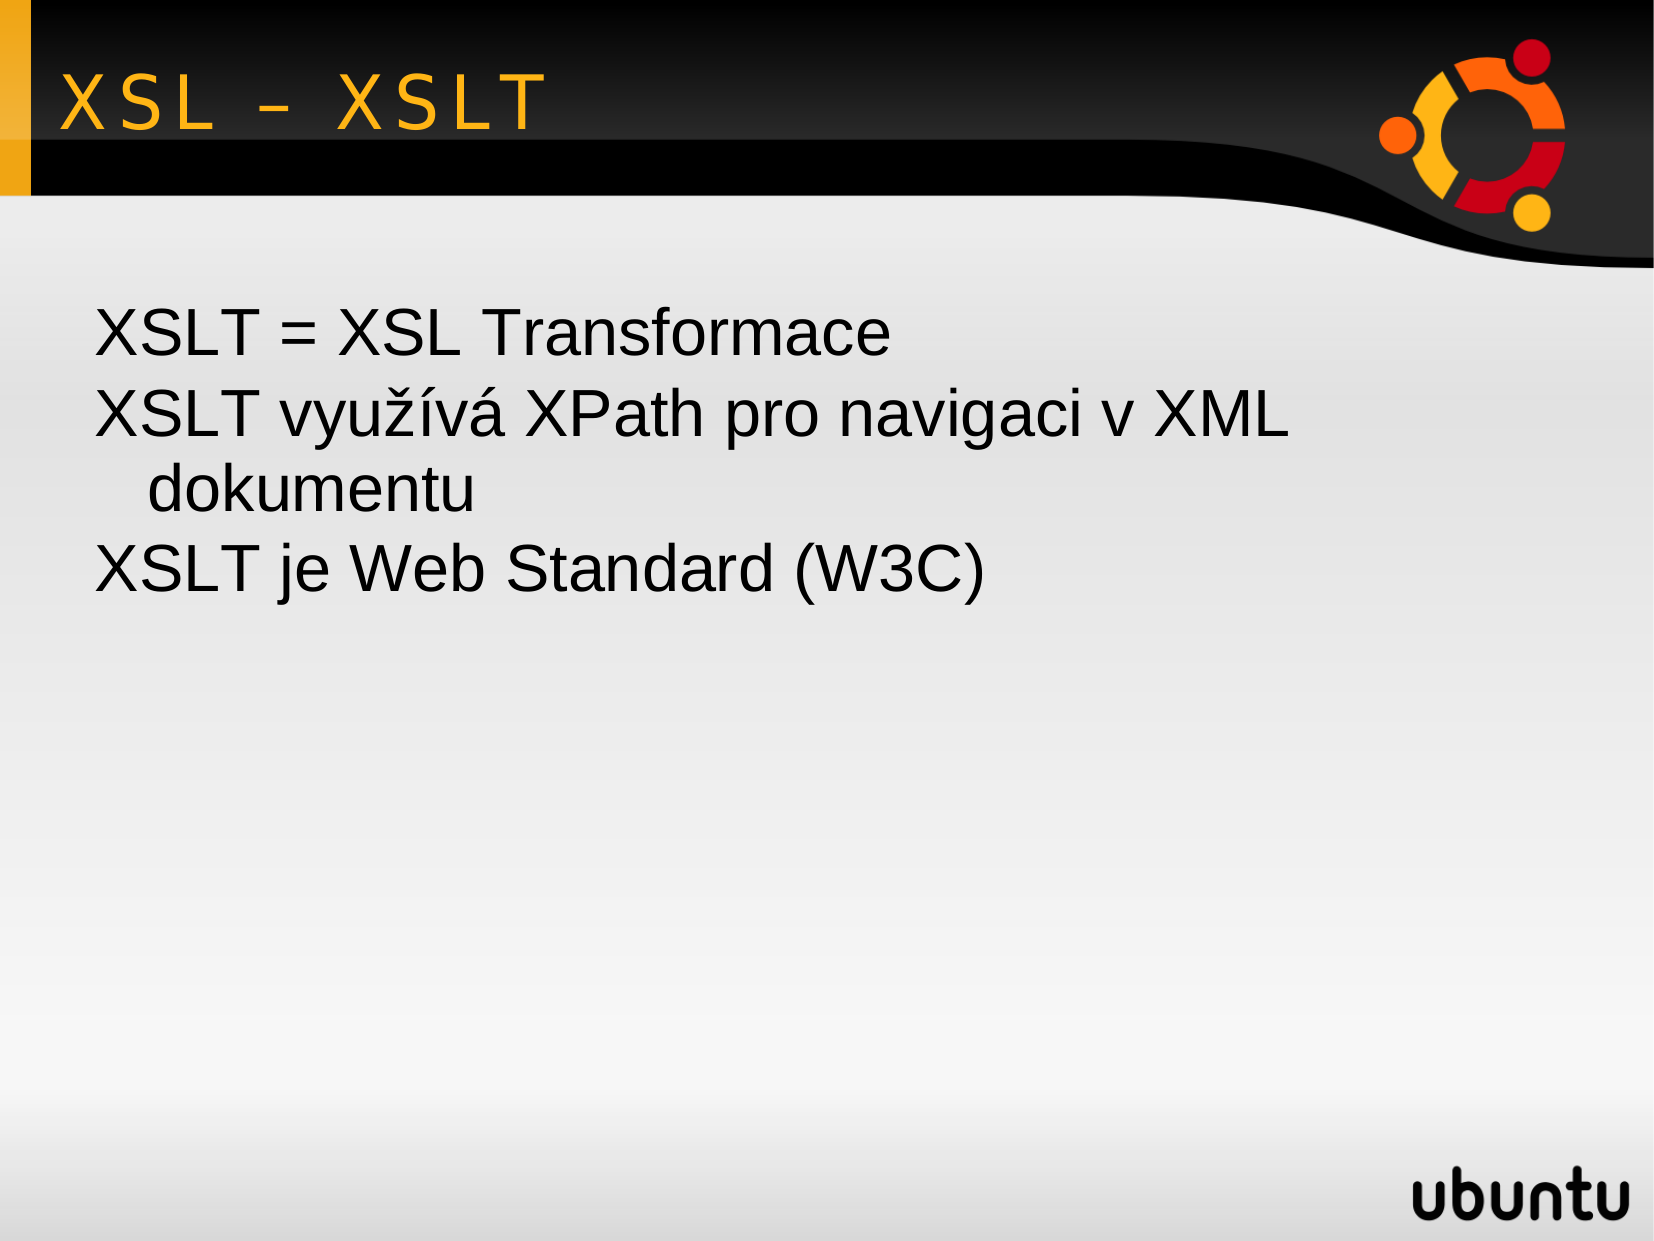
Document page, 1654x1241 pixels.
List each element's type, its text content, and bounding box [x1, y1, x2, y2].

picture [0, 0, 1654, 1241]
title XSL – XSLT [59, 29, 1270, 178]
list XSLT = XSL Transformace XSLT využívá XPath pro navigaci v XML dokumentu XSLT je Web Standard (W3C) [76, 295, 1565, 1114]
